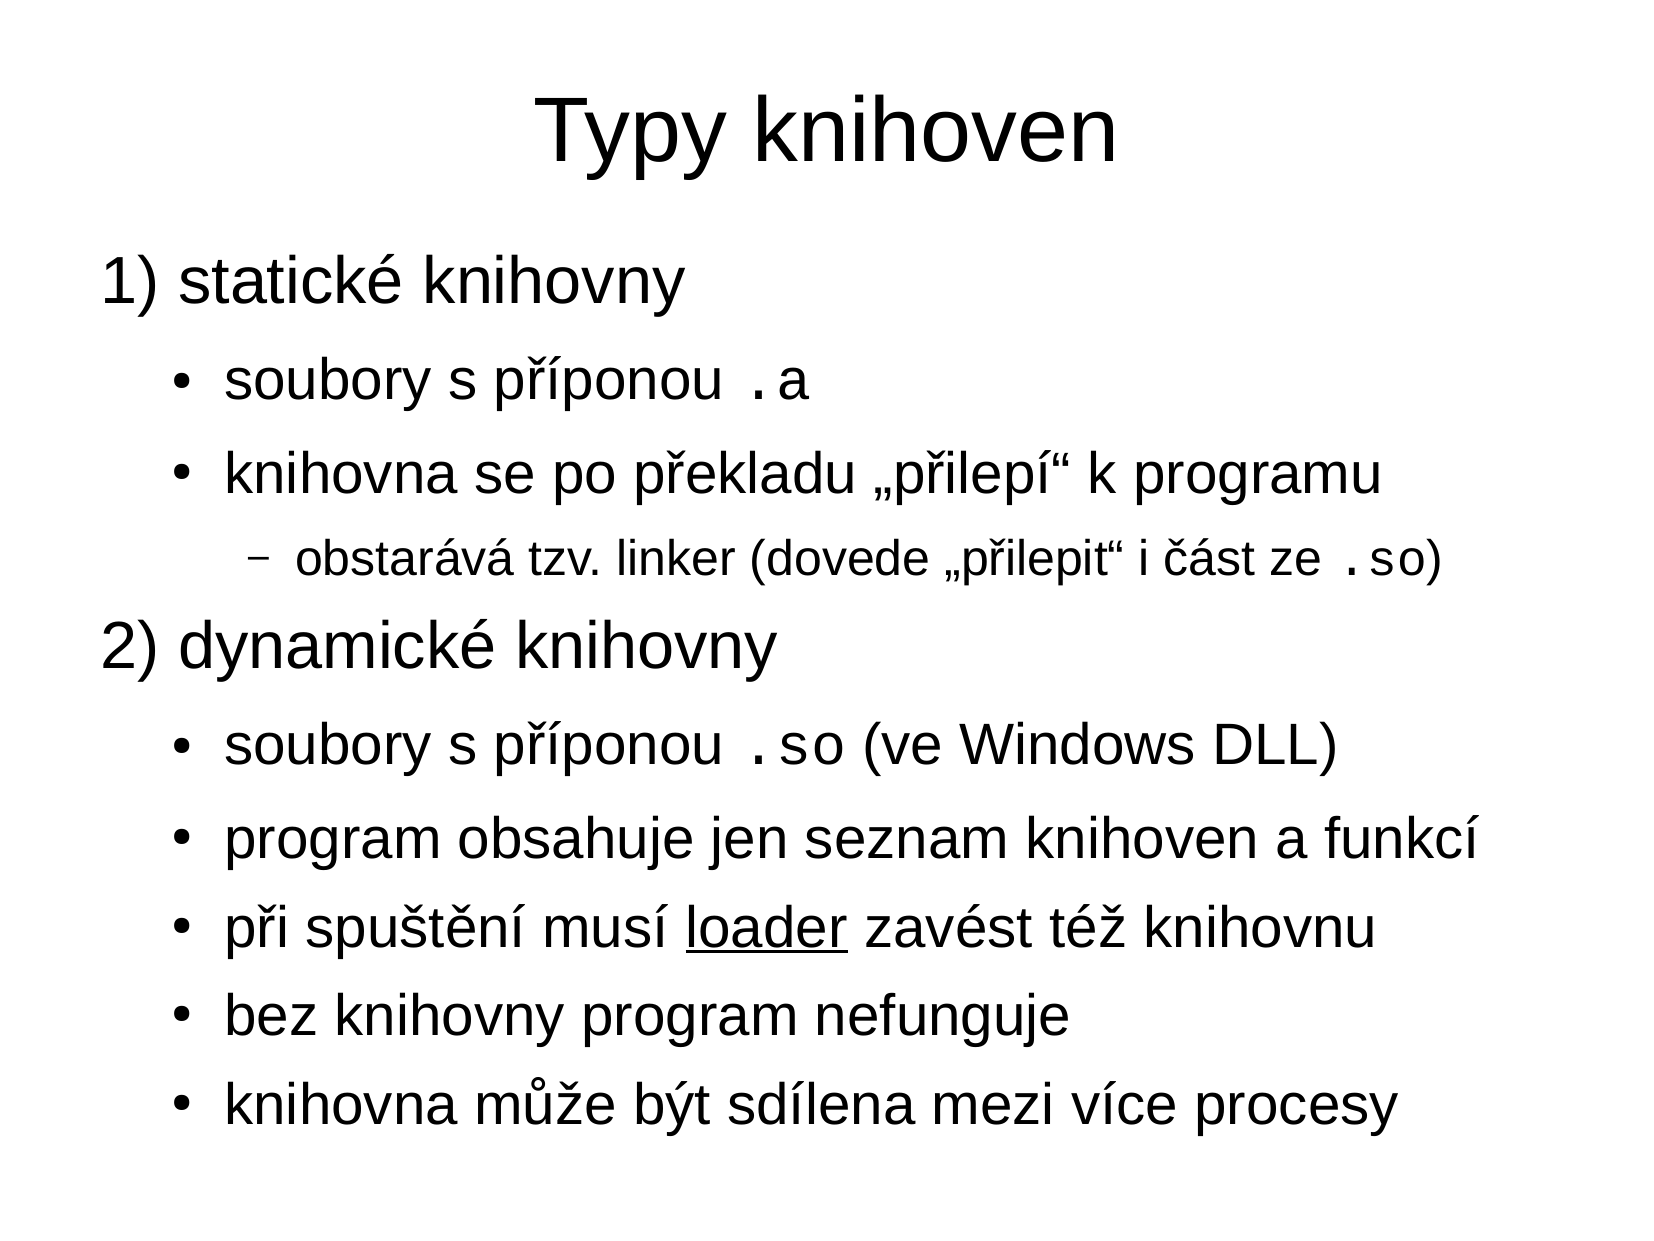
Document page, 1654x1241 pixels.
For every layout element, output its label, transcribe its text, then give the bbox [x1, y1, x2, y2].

list statické knihovny soubory s příponou .a knihovna se po překladu „přilepí“ k programu obstarává tzv. linker (dovede „přilepit“ i část ze .so) dynamické knihovny soubory s příponou .so (ve Windows DLL) program obsahuje jen seznam knihoven a funkcí při spuštění musí loader zavést též knihovnu bez knihovny program nefunguje knihovna může být sdílena mezi více procesy [82, 242, 1571, 1137]
title Typy knihoven [82, 33, 1571, 226]
